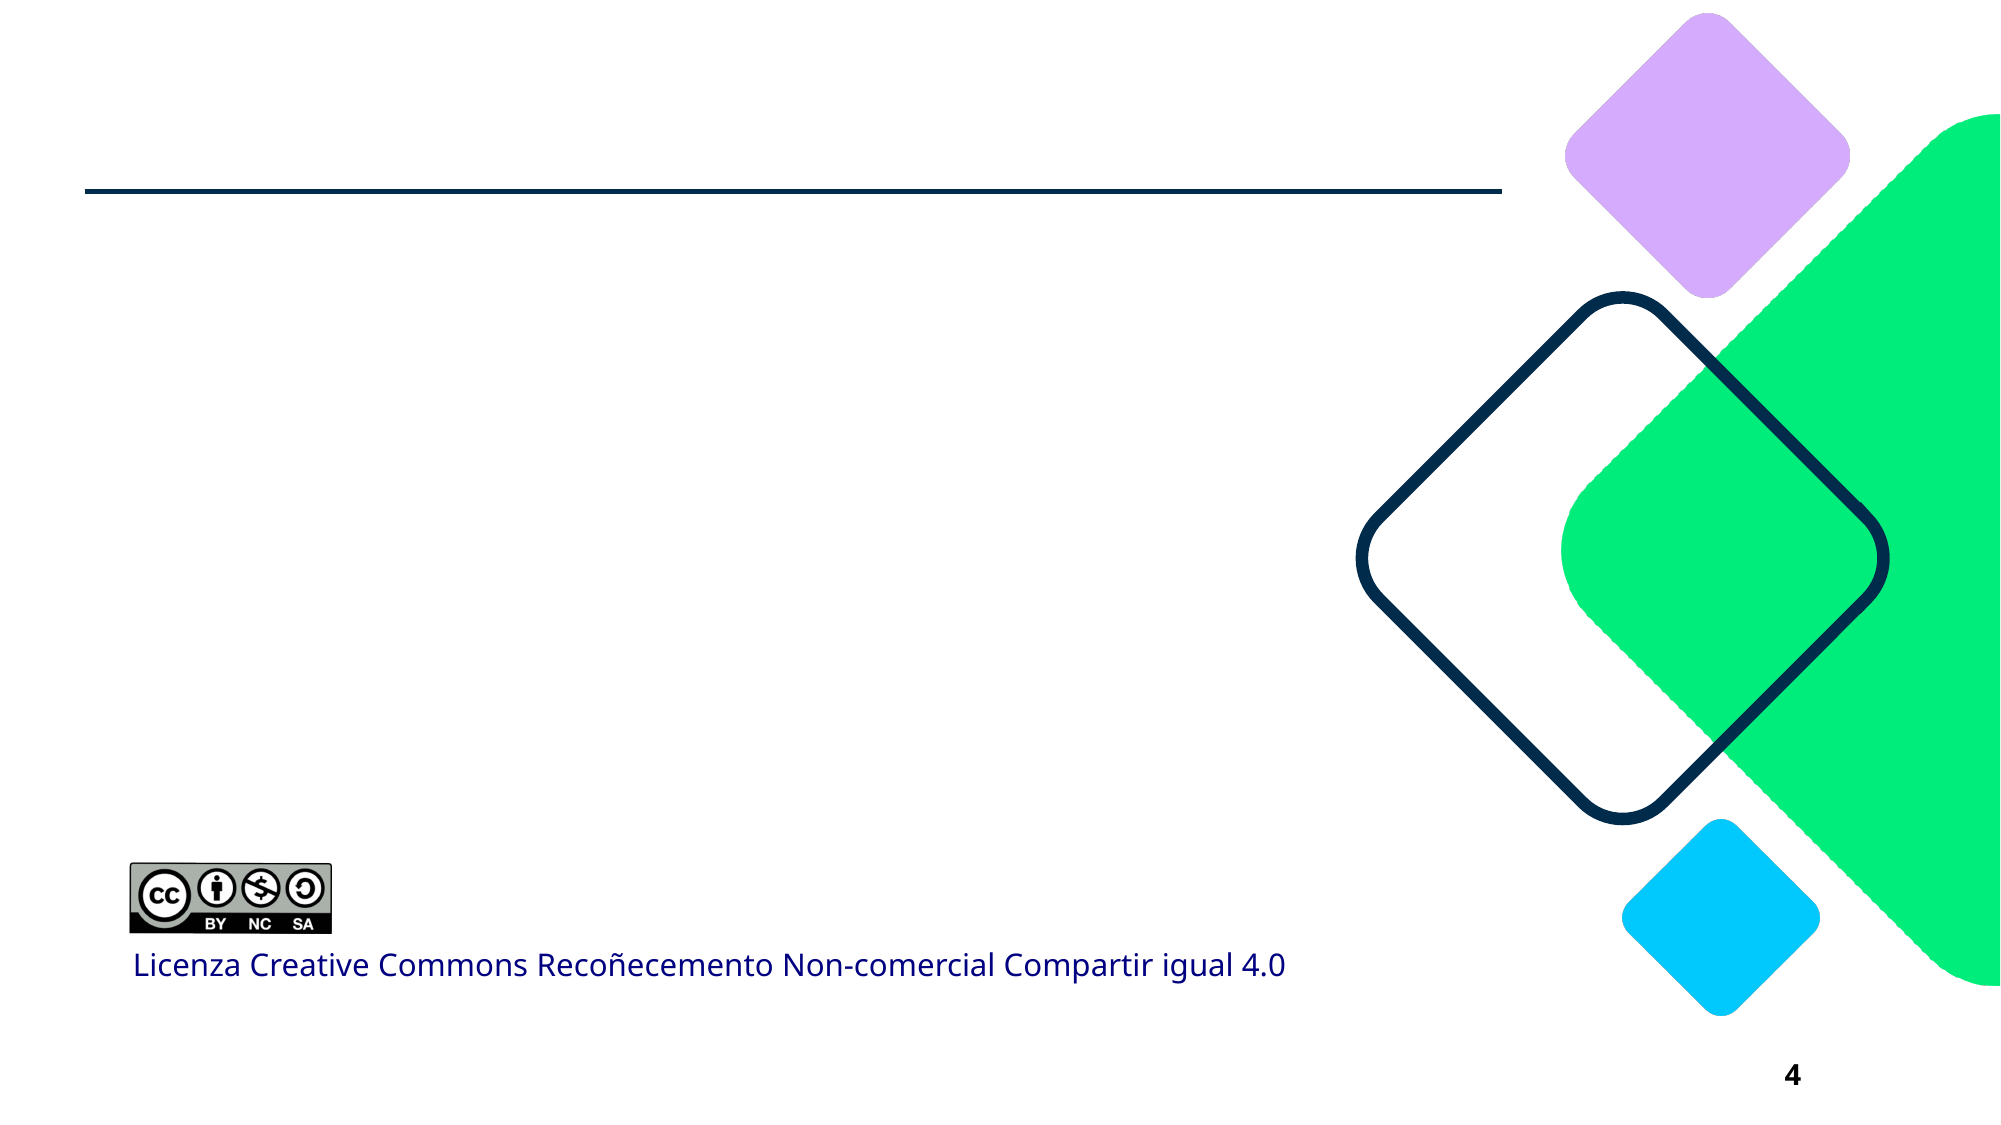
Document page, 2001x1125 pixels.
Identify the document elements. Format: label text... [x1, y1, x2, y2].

picture [1561, 304, 1877, 812]
picture [129, 862, 332, 934]
picture [1561, 13, 2001, 1016]
text_box Licenza Creative Commons Recoñecemento Non-comercial Compartir igual 4.0 [118, 915, 1329, 1013]
